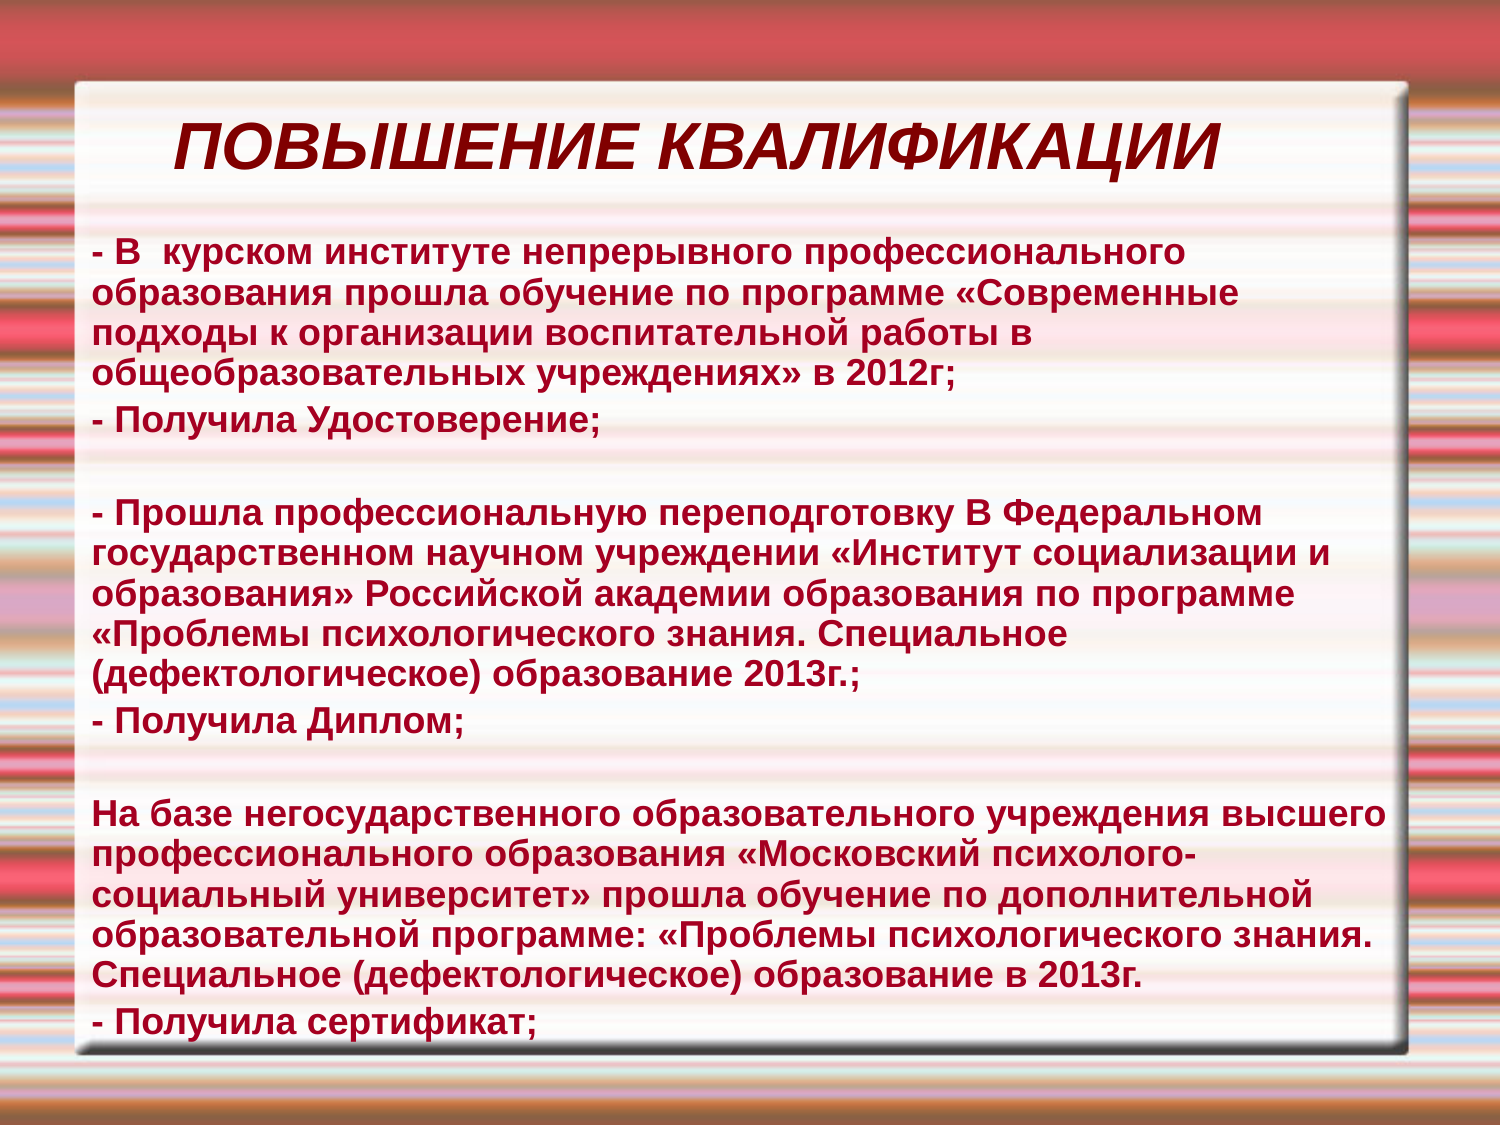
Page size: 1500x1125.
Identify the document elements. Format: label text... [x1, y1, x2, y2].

title ПОВЫШЕНИЕ КВАЛИФИКАЦИИ [0, 0, 1327, 196]
list - В курском институте непрерывного профессионального образования прошла обучение по программе «Современные подходы к организации воспитательной работы в общеобразовательных учреждениях» в 2012г; - Получила Удостоверение; - Прошла профессиональную переподготовку В Федеральном государственном научном учреждении «Институт социализации и образования» Российской академии образования по программе «Проблемы психологического знания. Специальное (дефектологическое) образование 2013г.; - Получила Диплом; На базе негосударственного образовательного учреждения высшего профессионального образования «Московский психолого- социальный университет» прошла обучение по дополнительной образовательной программе: «Проблемы психологического знания. Специальное (дефектологическое) образование в 2013г. - Получила сертификат; [70, 224, 1421, 1125]
picture [0, 0, 1500, 1125]
